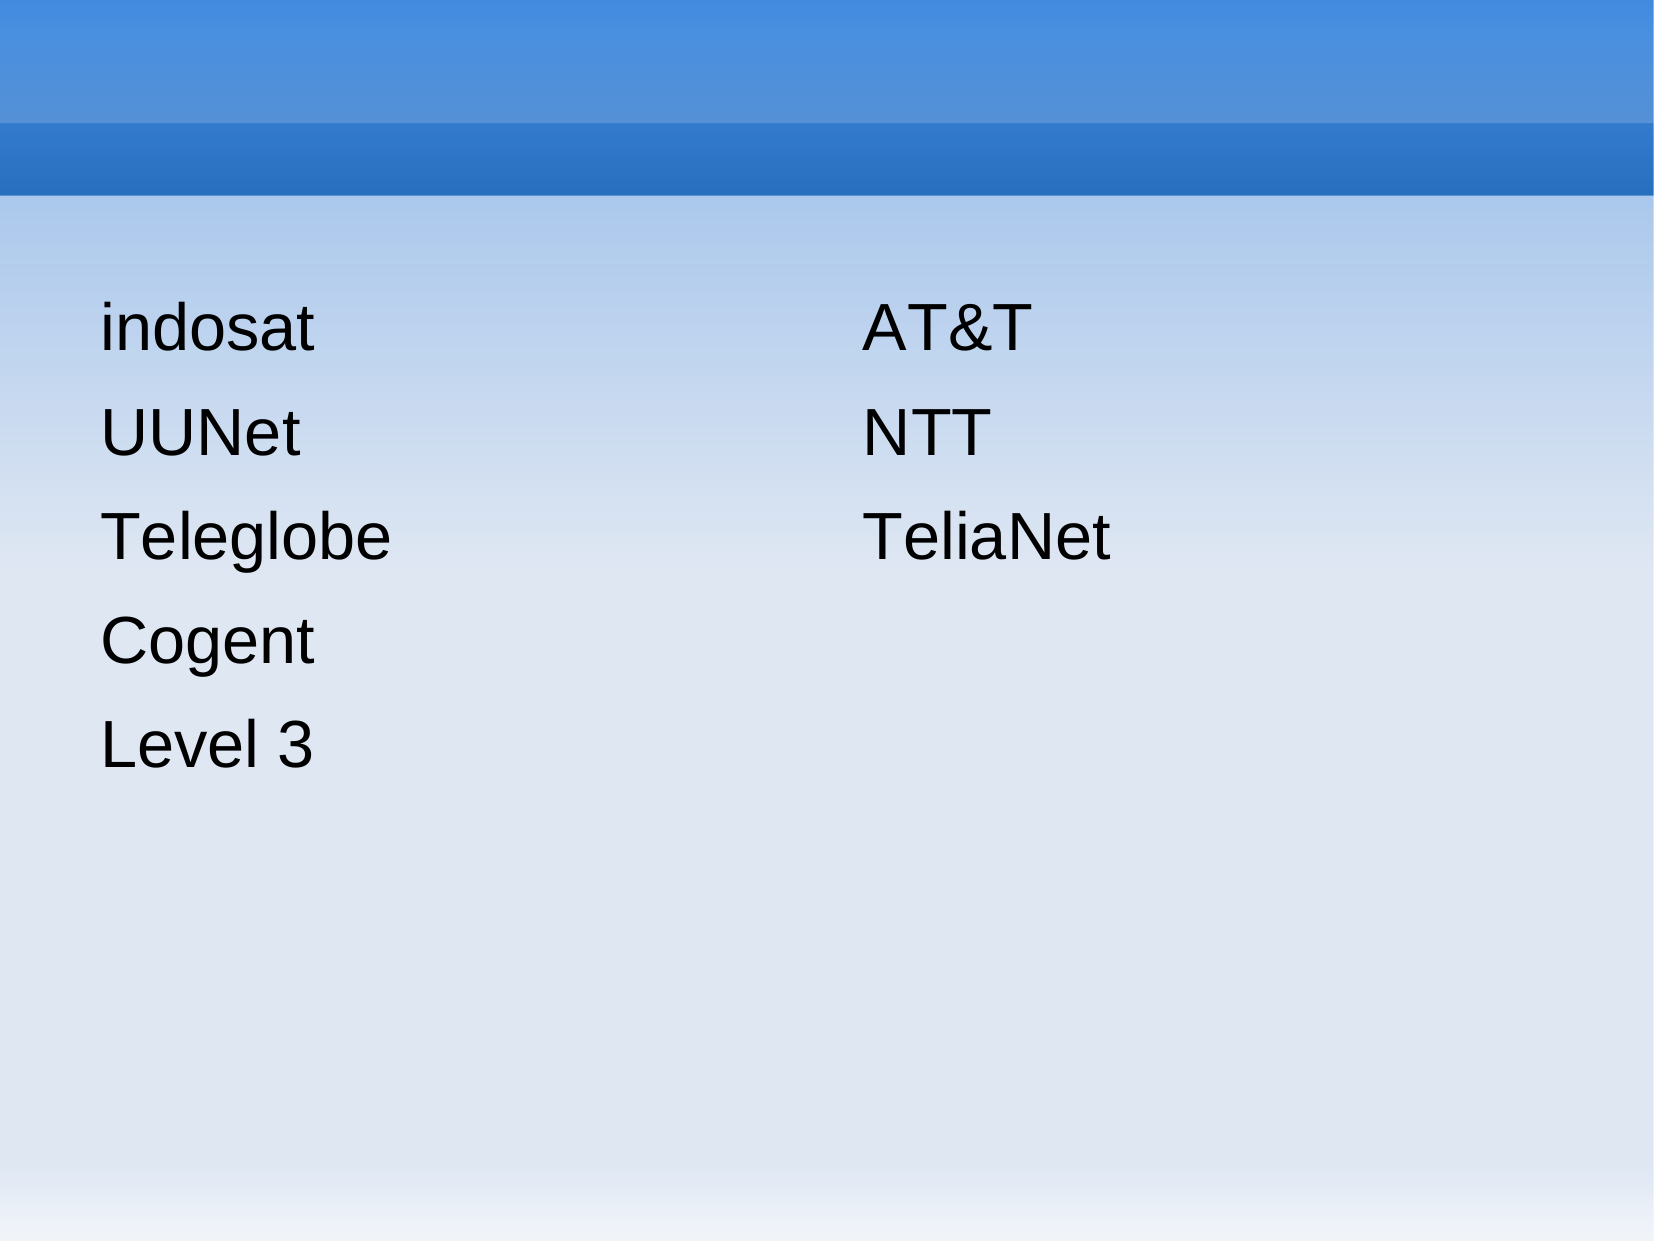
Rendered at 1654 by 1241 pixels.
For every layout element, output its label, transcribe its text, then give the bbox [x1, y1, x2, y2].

list AT&T NTT TeliaNet [845, 290, 1572, 1094]
picture [0, 0, 1654, 1241]
list indosat UUNet Teleglobe Cogent Level 3 [82, 290, 809, 1109]
